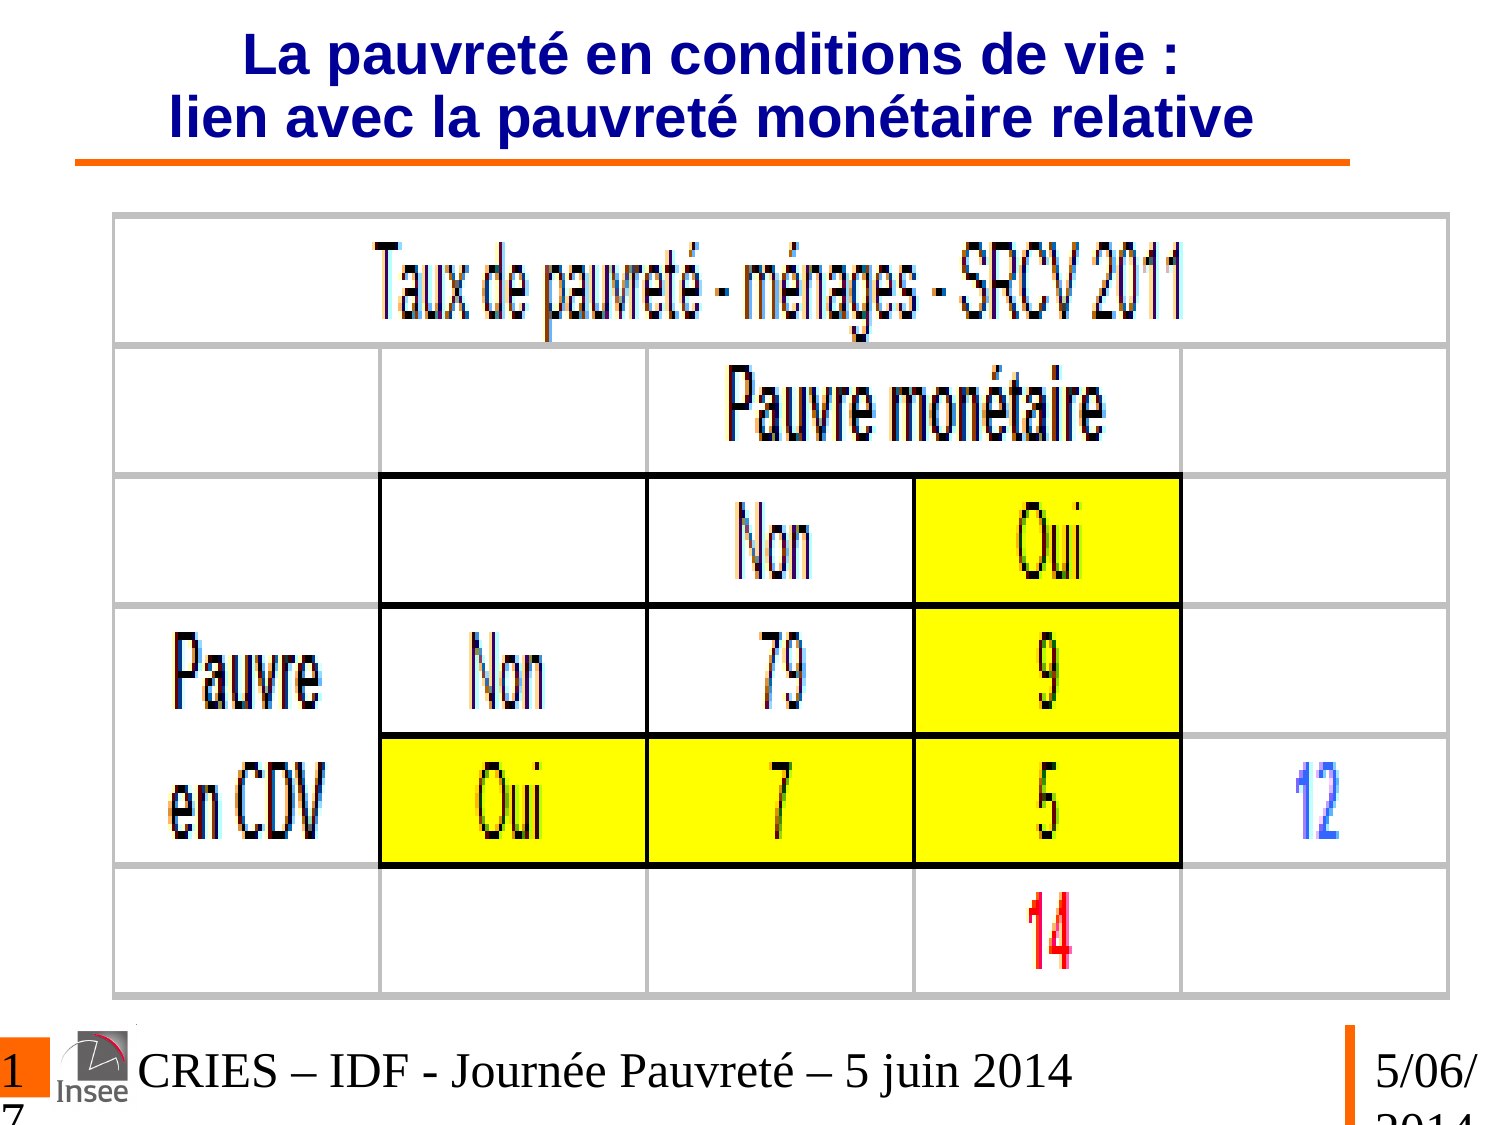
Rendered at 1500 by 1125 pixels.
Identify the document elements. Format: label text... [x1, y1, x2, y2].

picture [50, 1024, 137, 1113]
picture [112, 212, 1450, 1000]
title La pauvreté en conditions de vie : lien avec la pauvreté monétaire relative [75, 24, 1351, 151]
